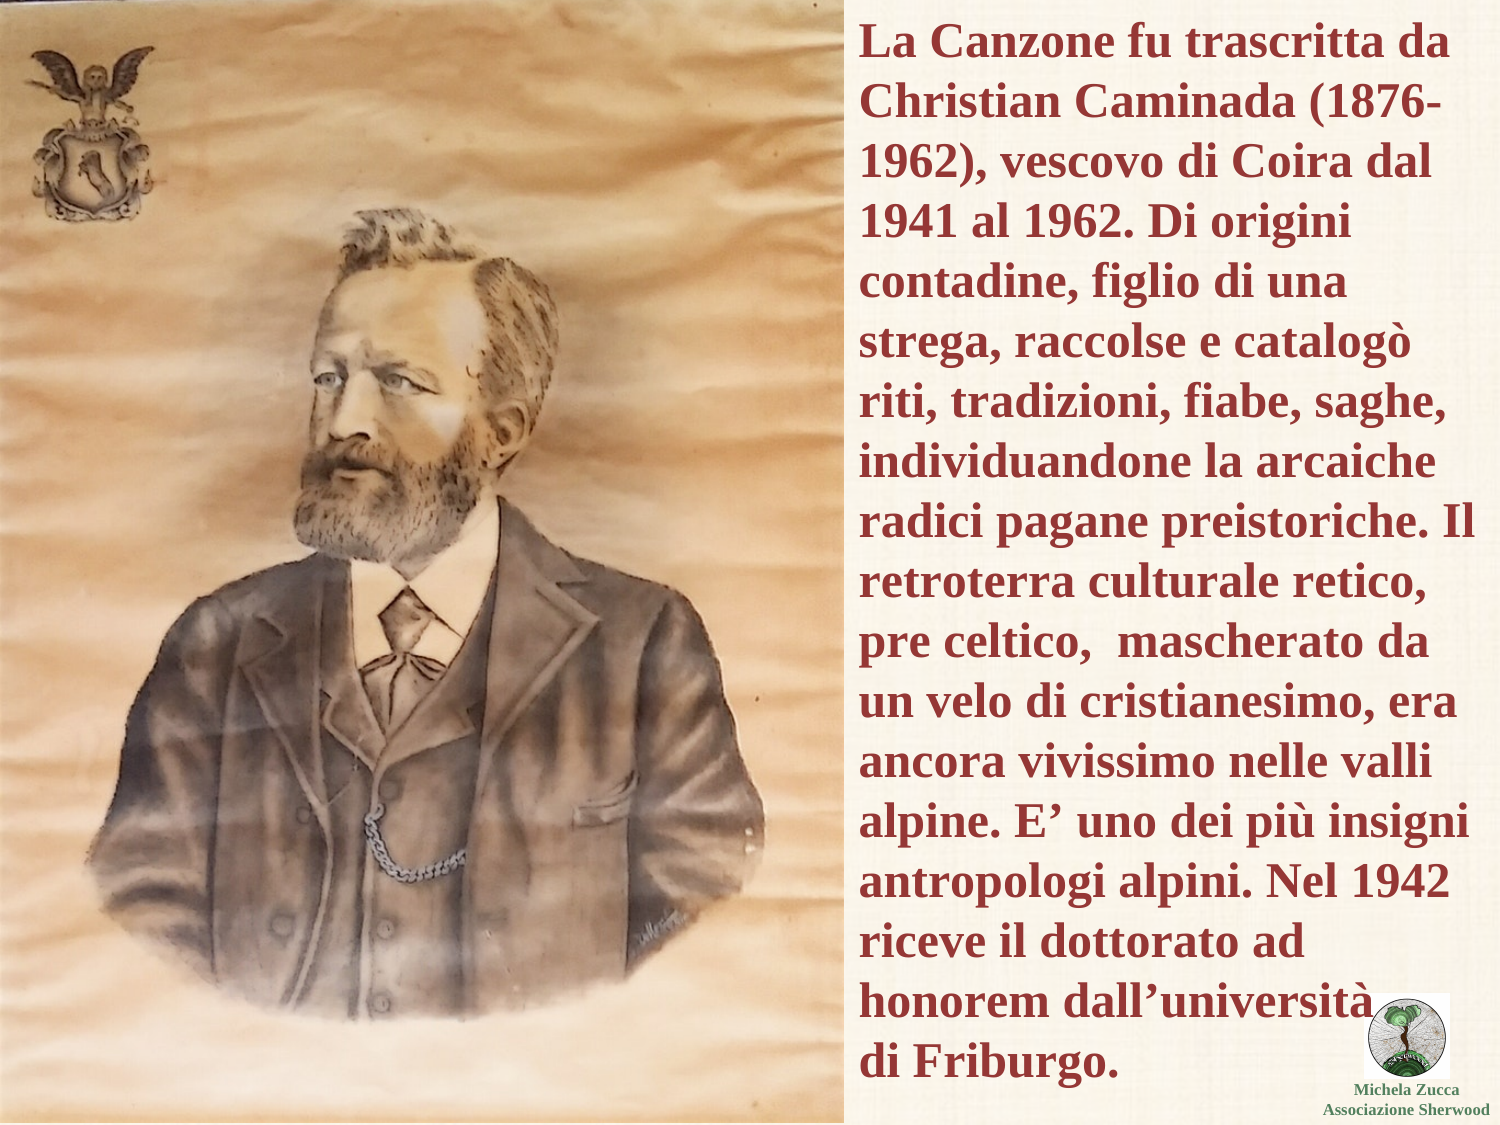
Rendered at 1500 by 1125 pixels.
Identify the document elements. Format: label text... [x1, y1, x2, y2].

text_box La Canzone fu trascritta da Christian Caminada (1876-1962), vescovo di Coira dal 1941 al 1962. Di origini contadine, figlio di una strega, raccolse e catalogò riti, tradizioni, fiabe, saghe, individuandone la arcaiche radici pagane preistoriche. Il retroterra culturale retico, pre celtico, mascherato da un velo di cristianesimo, era ancora vivissimo nelle valli alpine. E’ uno dei più insigni antropologi alpini. Nel 1942 riceve il dottorato ad honorem dall’università di Friburgo. [844, 0, 1500, 1106]
picture [0, 0, 844, 1123]
text_box Michela Zucca Associazione Sherwood [1307, 1106, 1500, 1125]
